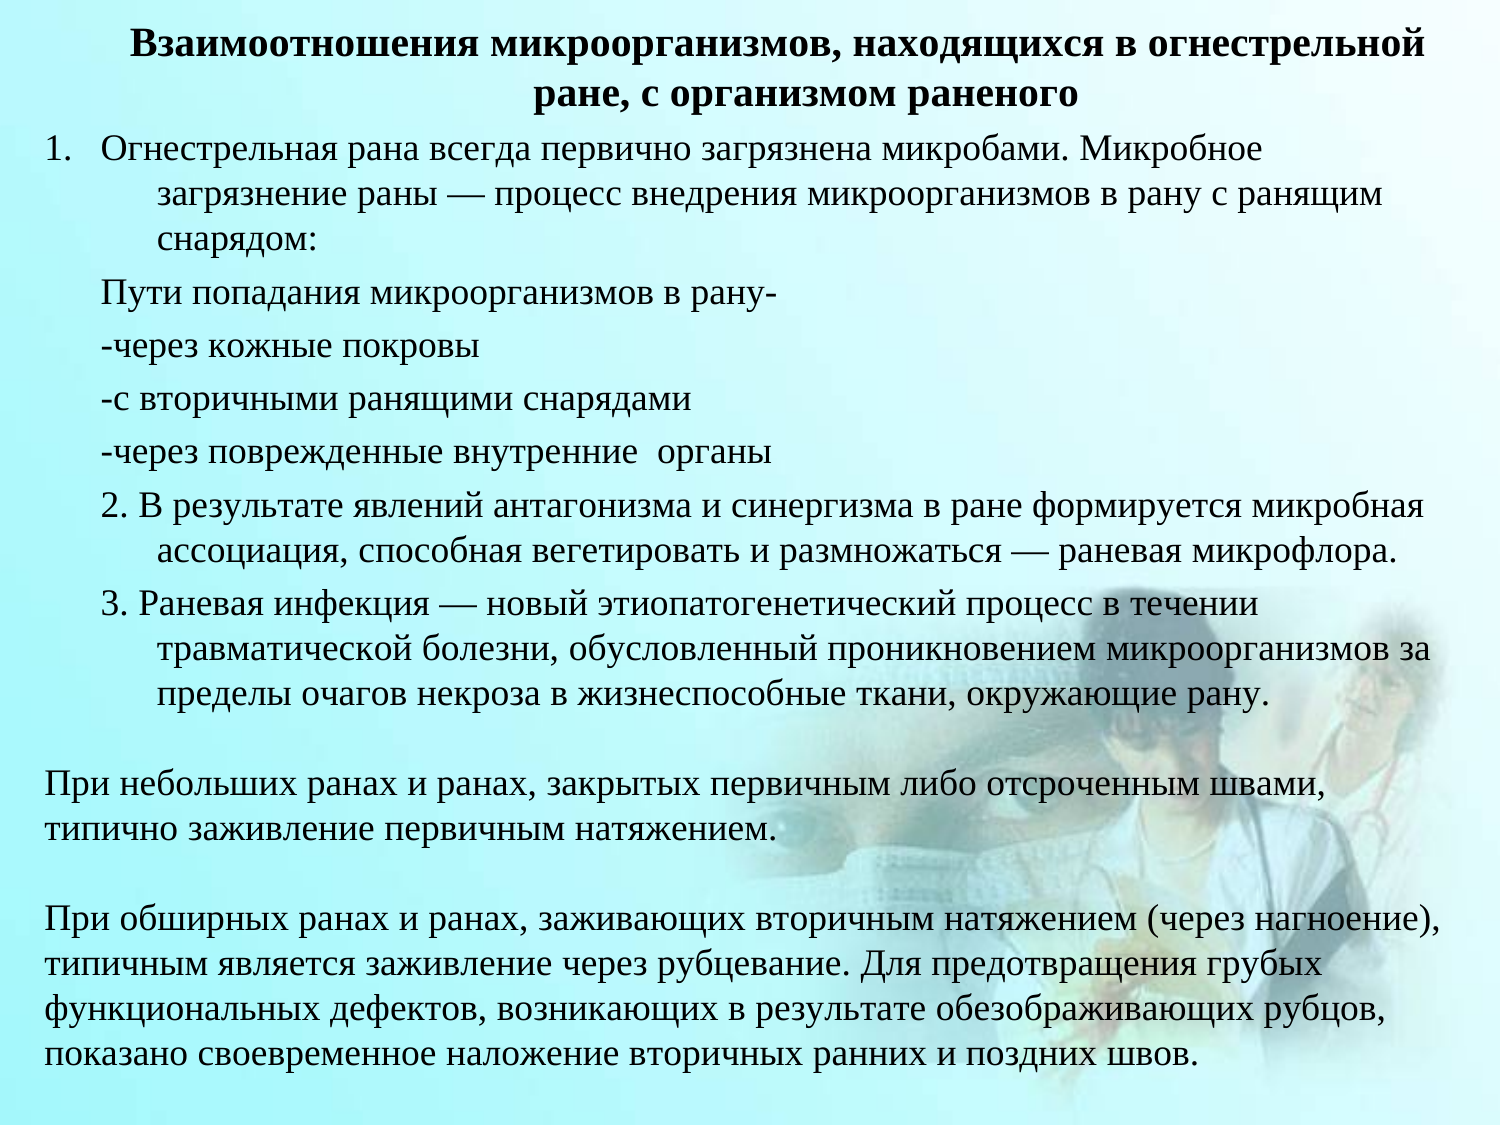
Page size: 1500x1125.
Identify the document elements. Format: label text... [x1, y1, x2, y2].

list Взаимоотношения микроорганизмов, находящихся в огнестрельной ране, с организмом раненого Огнестрельная рана всегда первично загрязнена микробами. Микробное загрязнение раны — процесс внедрения микроорганизмов в рану с ранящим снарядом: Пути попадания микроорганизмов в рану- -через кожные покровы -с вторичными ранящими снарядами -через поврежденные внутренние органы 2. В результате явлений антагонизма и синергизма в ране формируется микробная ассоциация, способная вегетировать и размножаться — раневая микрофлора. 3. Раневая инфекция — новый этиопатогенетический процесс в течении травматической болезни, обусловленный проникновением микроорганизмов за пределы очагов некроза в жизнеспособные ткани, окружающие рану. При небольших ранах и ранах, закрытых первичным либо отсроченным швами, типично заживление первичным натяжением. При обширных ранах и ранах, заживающих вторичным натяжением (через нагноение), типичным является заживление через рубцевание. Для предотвращения грубых функциональных дефектов, возникающих в результате обезображивающих рубцов, показано своевременное наложение вторичных ранних и поздних швов. [29, 7, 1471, 1094]
